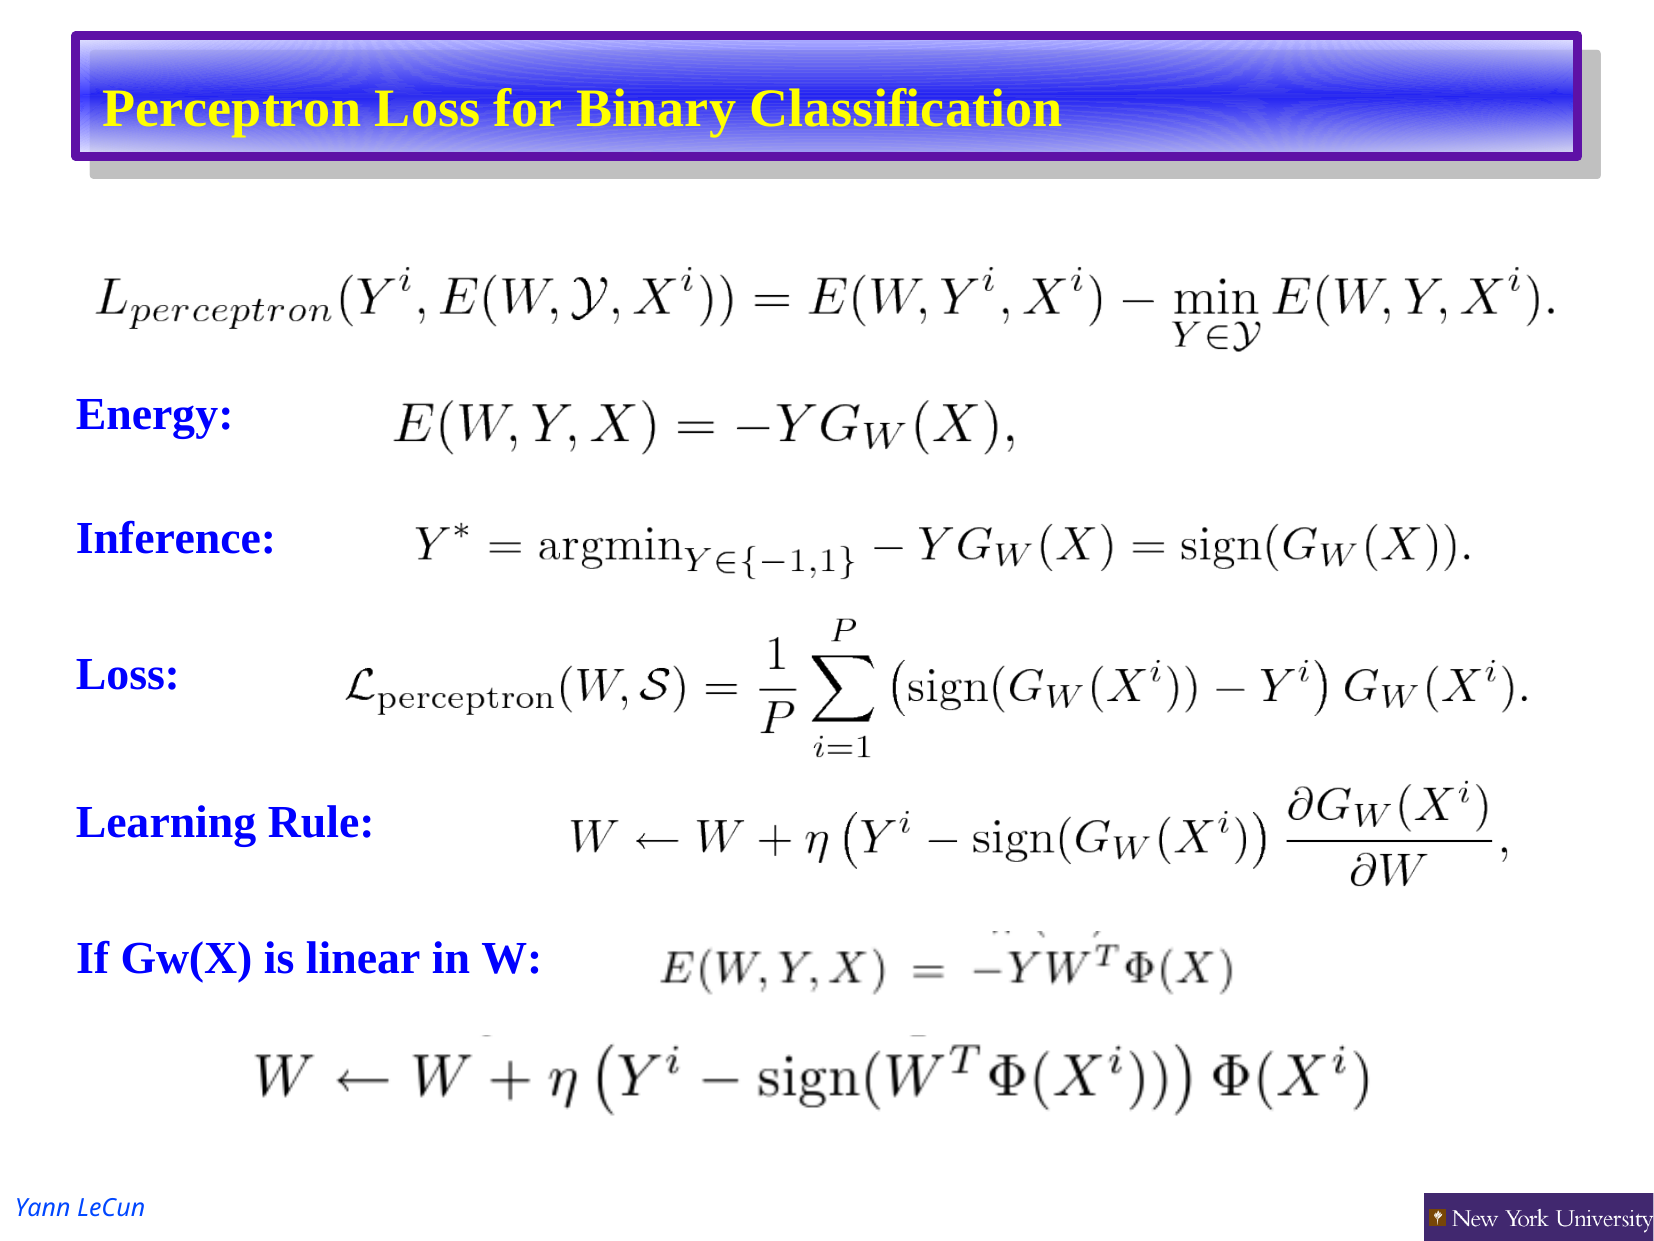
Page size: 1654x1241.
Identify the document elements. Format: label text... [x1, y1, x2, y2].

picture [235, 1035, 1376, 1120]
picture [411, 518, 1474, 584]
picture [90, 262, 1559, 357]
list Loss: [75, 648, 1597, 749]
list If Gw(X) is linear in W: [75, 932, 1597, 1033]
picture [388, 395, 1019, 460]
picture [341, 749, 1532, 762]
list Energy: [75, 389, 1597, 490]
picture [645, 931, 1244, 1014]
list Inference: [75, 513, 1597, 614]
list Learning Rule: [75, 796, 1597, 897]
picture [1424, 1193, 1654, 1241]
picture [566, 776, 1512, 796]
title Perceptron Loss for Binary Classification [75, 35, 1578, 157]
picture [341, 614, 1532, 648]
